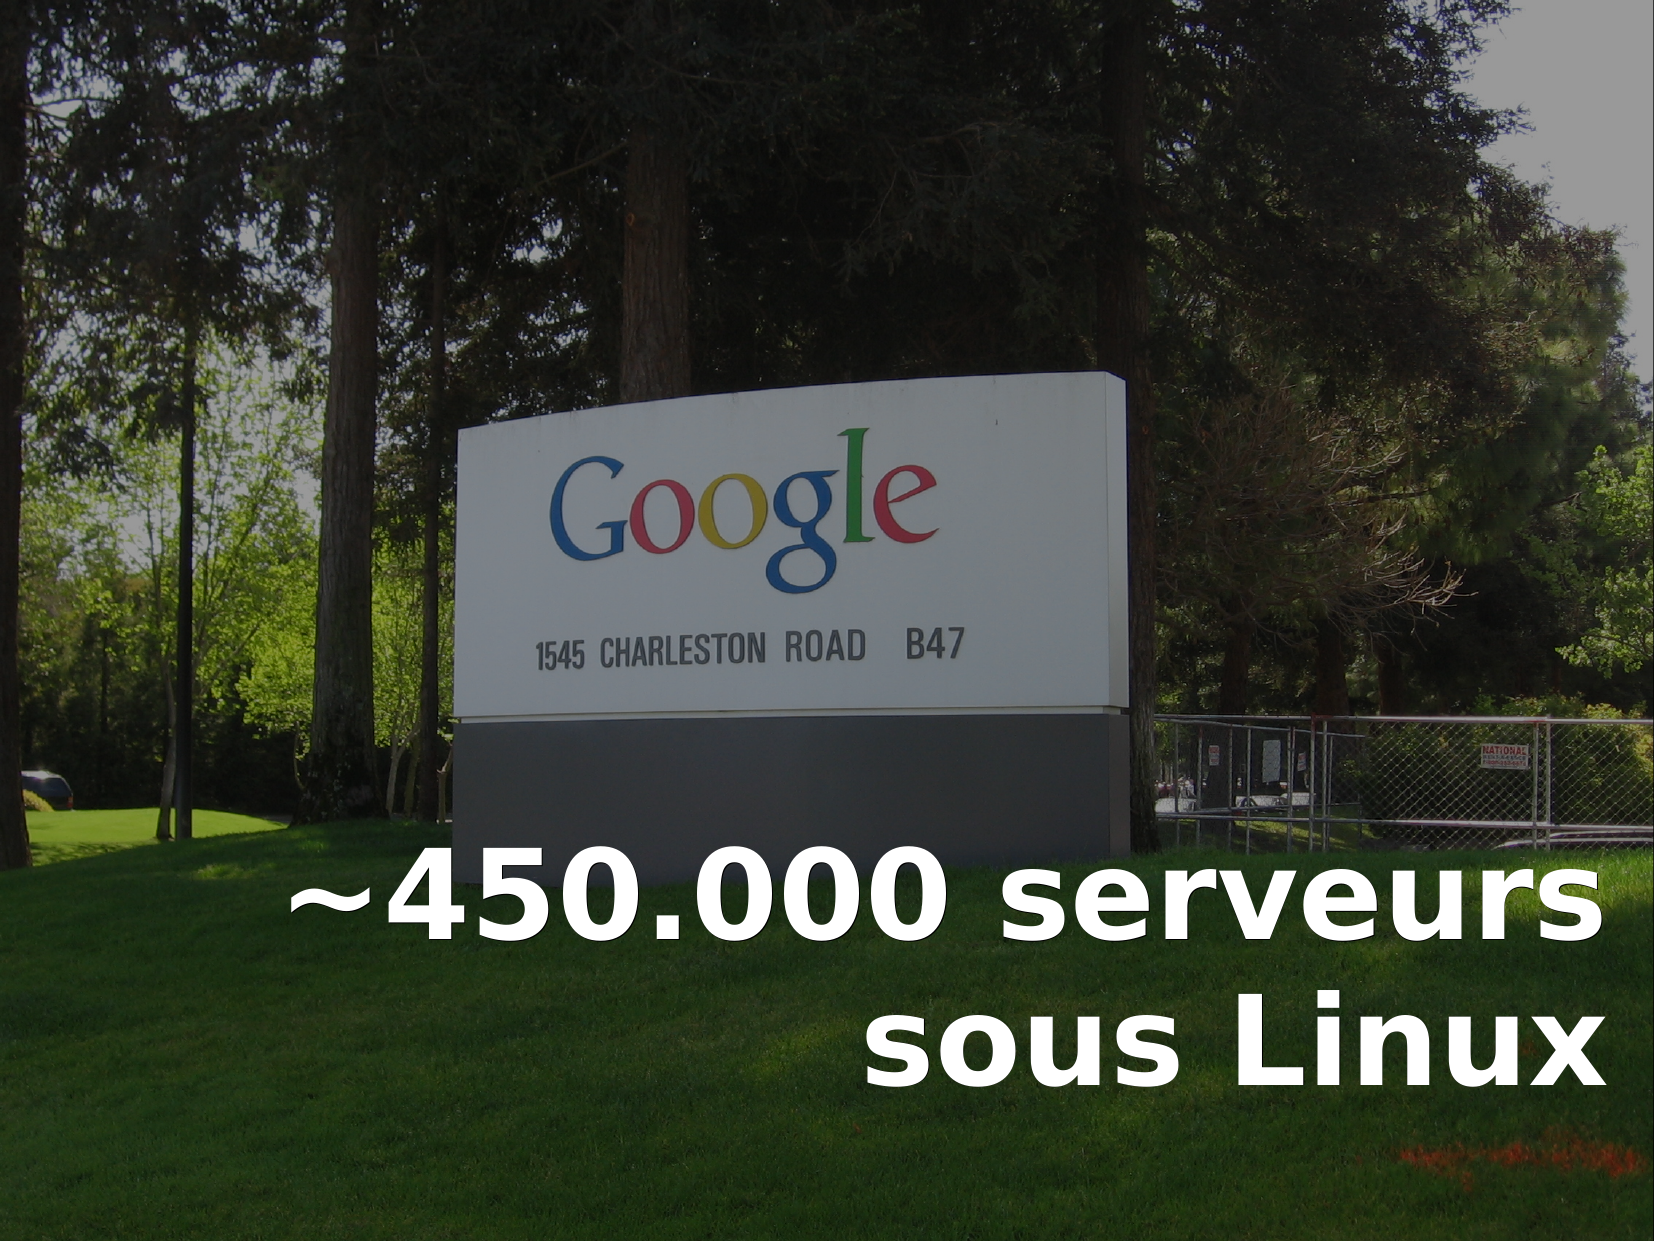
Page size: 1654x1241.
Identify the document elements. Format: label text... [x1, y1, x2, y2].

text_box ~450.000 serveurs sous Linux [14, 88, 1625, 1123]
picture [0, 0, 1654, 1241]
